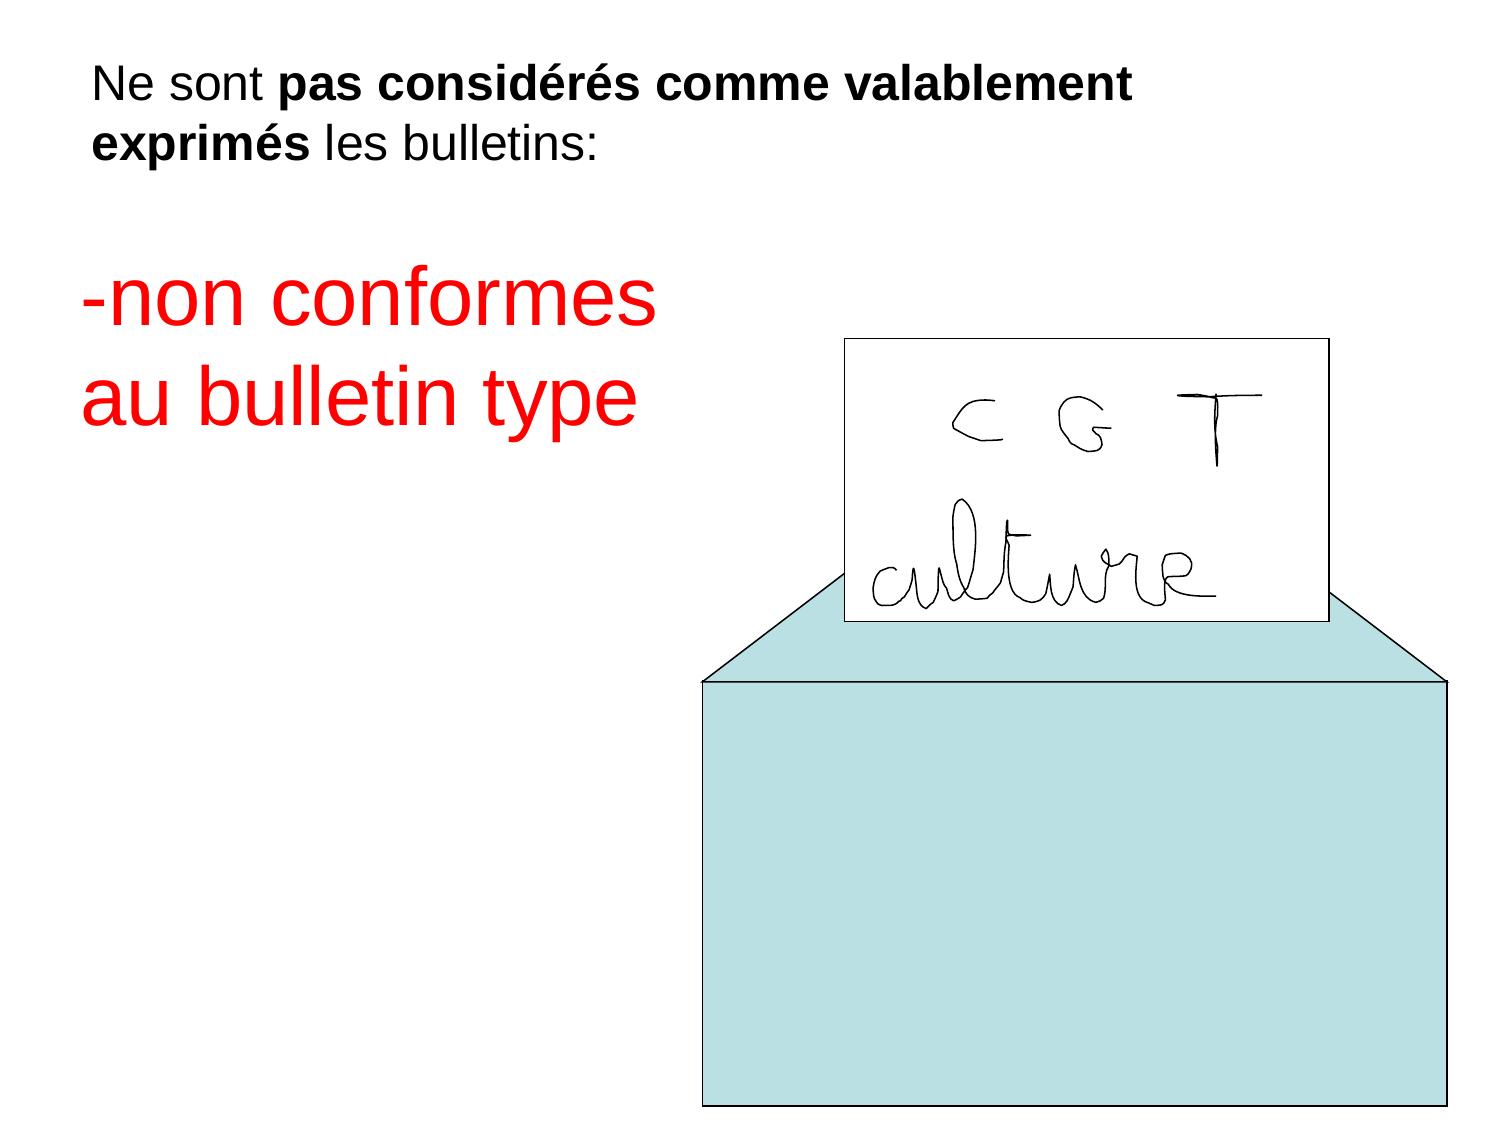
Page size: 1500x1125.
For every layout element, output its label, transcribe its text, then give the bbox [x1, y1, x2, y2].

text_box [702, 338, 1447, 1106]
text_box -non conformes au bulletin type [65, 234, 698, 451]
text_box Ne sont pas considérés comme valablement exprimés les bulletins: [76, 42, 1447, 179]
